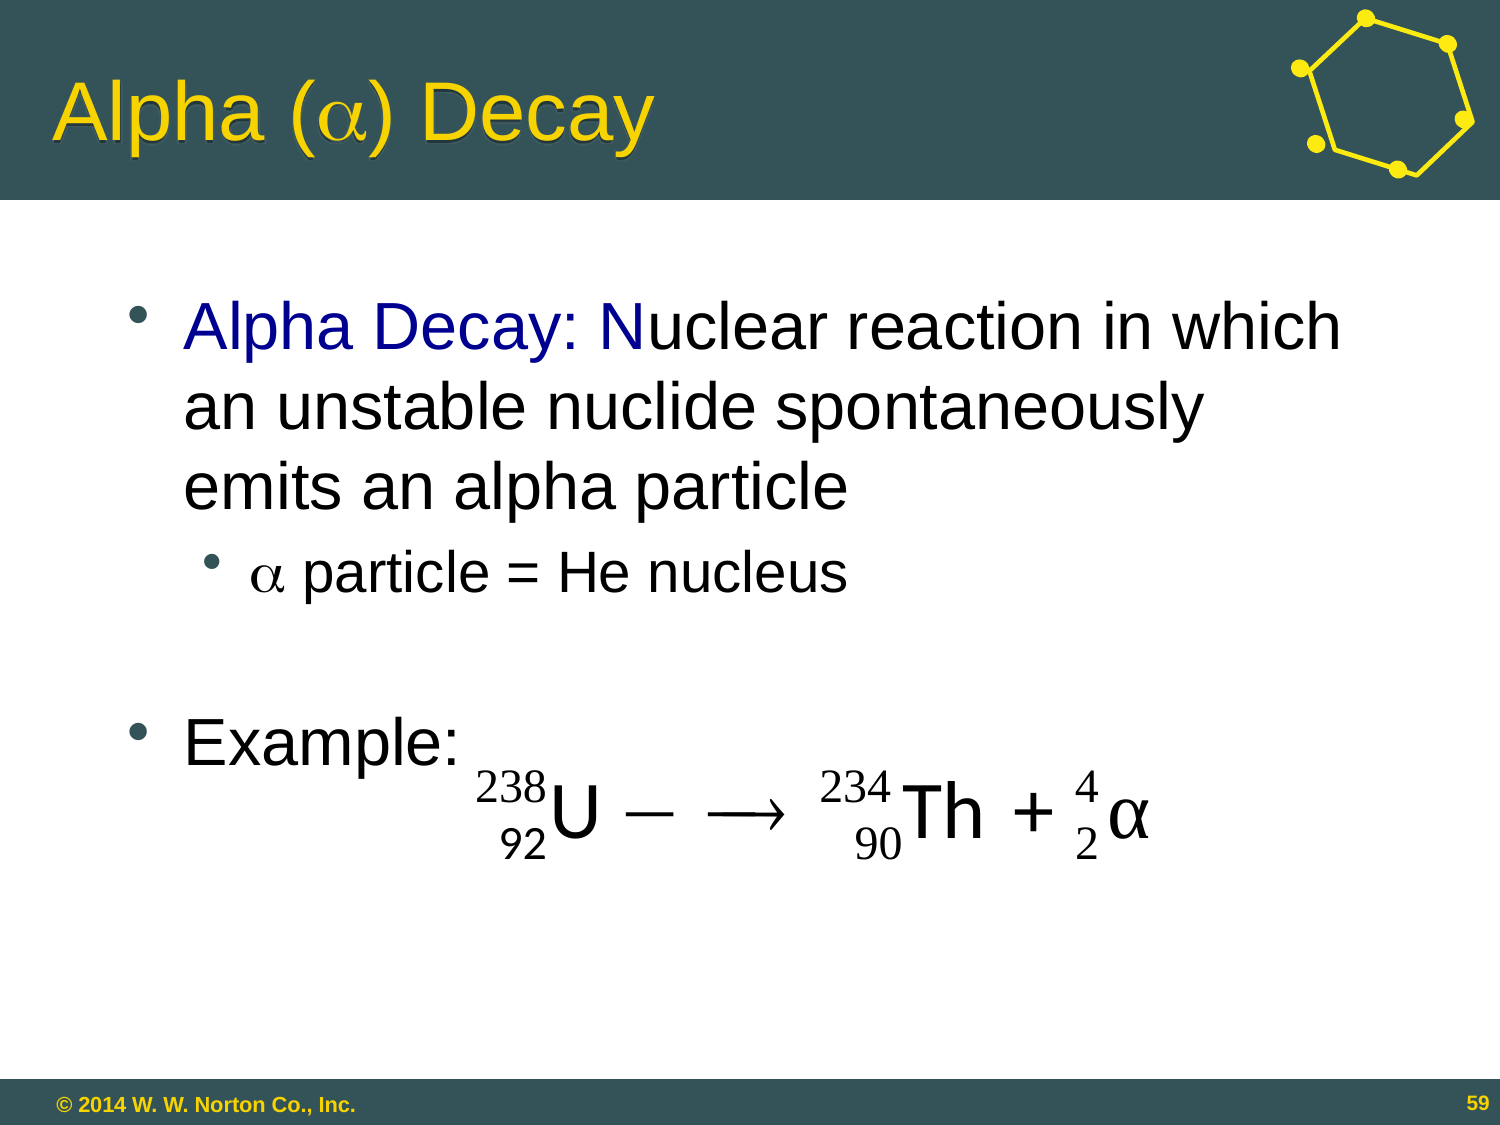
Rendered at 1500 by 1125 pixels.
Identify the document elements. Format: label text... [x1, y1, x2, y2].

text_box <number> [1374, 1086, 1500, 1119]
slide_number 21 - <number> [112, 1025, 263, 1100]
title Alpha () Decay [37, 19, 1118, 195]
list Alpha Decay: Nuclear reaction in which an unstable nuclide spontaneously emits an alpha particle  particle = He nucleus Example: [112, 275, 1388, 1013]
chart [462, 750, 1182, 880]
